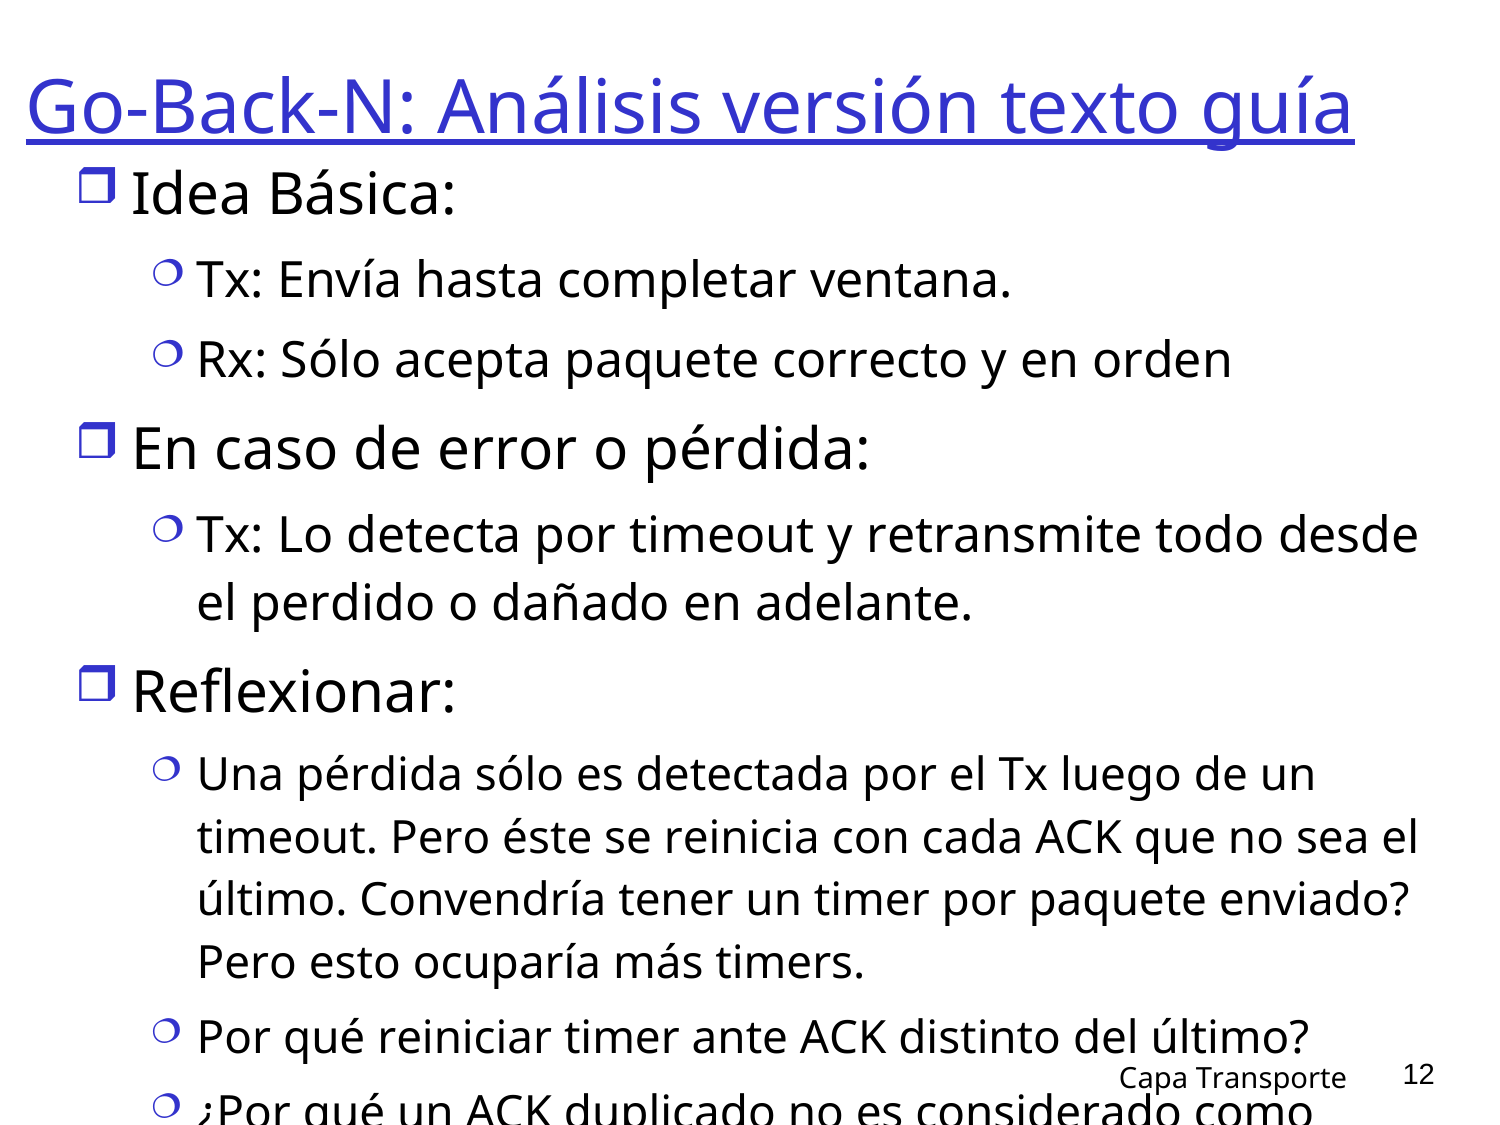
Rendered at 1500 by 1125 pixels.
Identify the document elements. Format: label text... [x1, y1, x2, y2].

list Idea Básica: Tx: Envía hasta completar ventana. Rx: Sólo acepta paquete correcto y en orden En caso de error o pérdida: Tx: Lo detecta por timeout y retransmite todo desde el perdido o dañado en adelante. Reflexionar: Una pérdida sólo es detectada por el Tx luego de un timeout. Pero éste se reinicia con cada ACK que no sea el último. Convendría tener un timer por paquete enviado? Pero esto ocuparía más timers. Por qué reiniciar timer ante ACK distinto del último? ¿Por qué un ACK duplicado no es considerado como señal de paquete perdido? [75, 152, 1426, 1069]
title Go-Back-N: Análisis versión texto guía [25, 40, 1489, 168]
